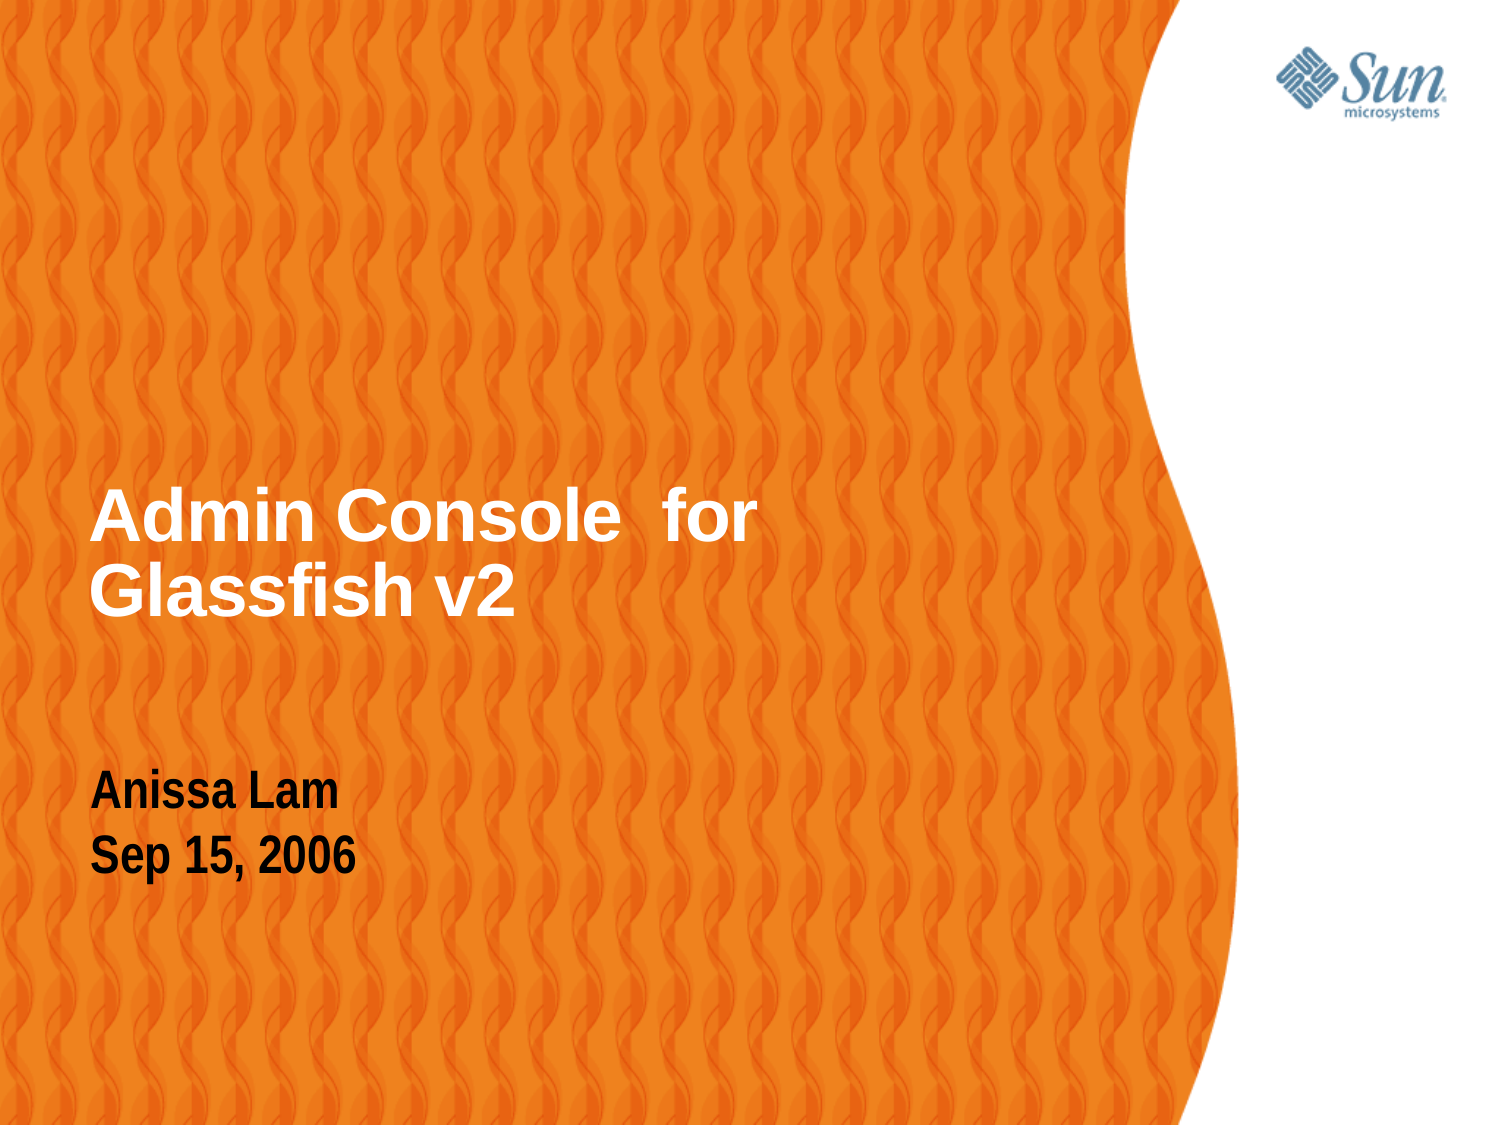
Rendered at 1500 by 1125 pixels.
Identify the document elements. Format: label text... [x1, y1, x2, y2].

title Admin Console for Glassfish v2 [88, 470, 908, 716]
picture [0, 0, 1500, 1125]
list Anissa Lam Sep 15, 2006 [90, 766, 1080, 987]
